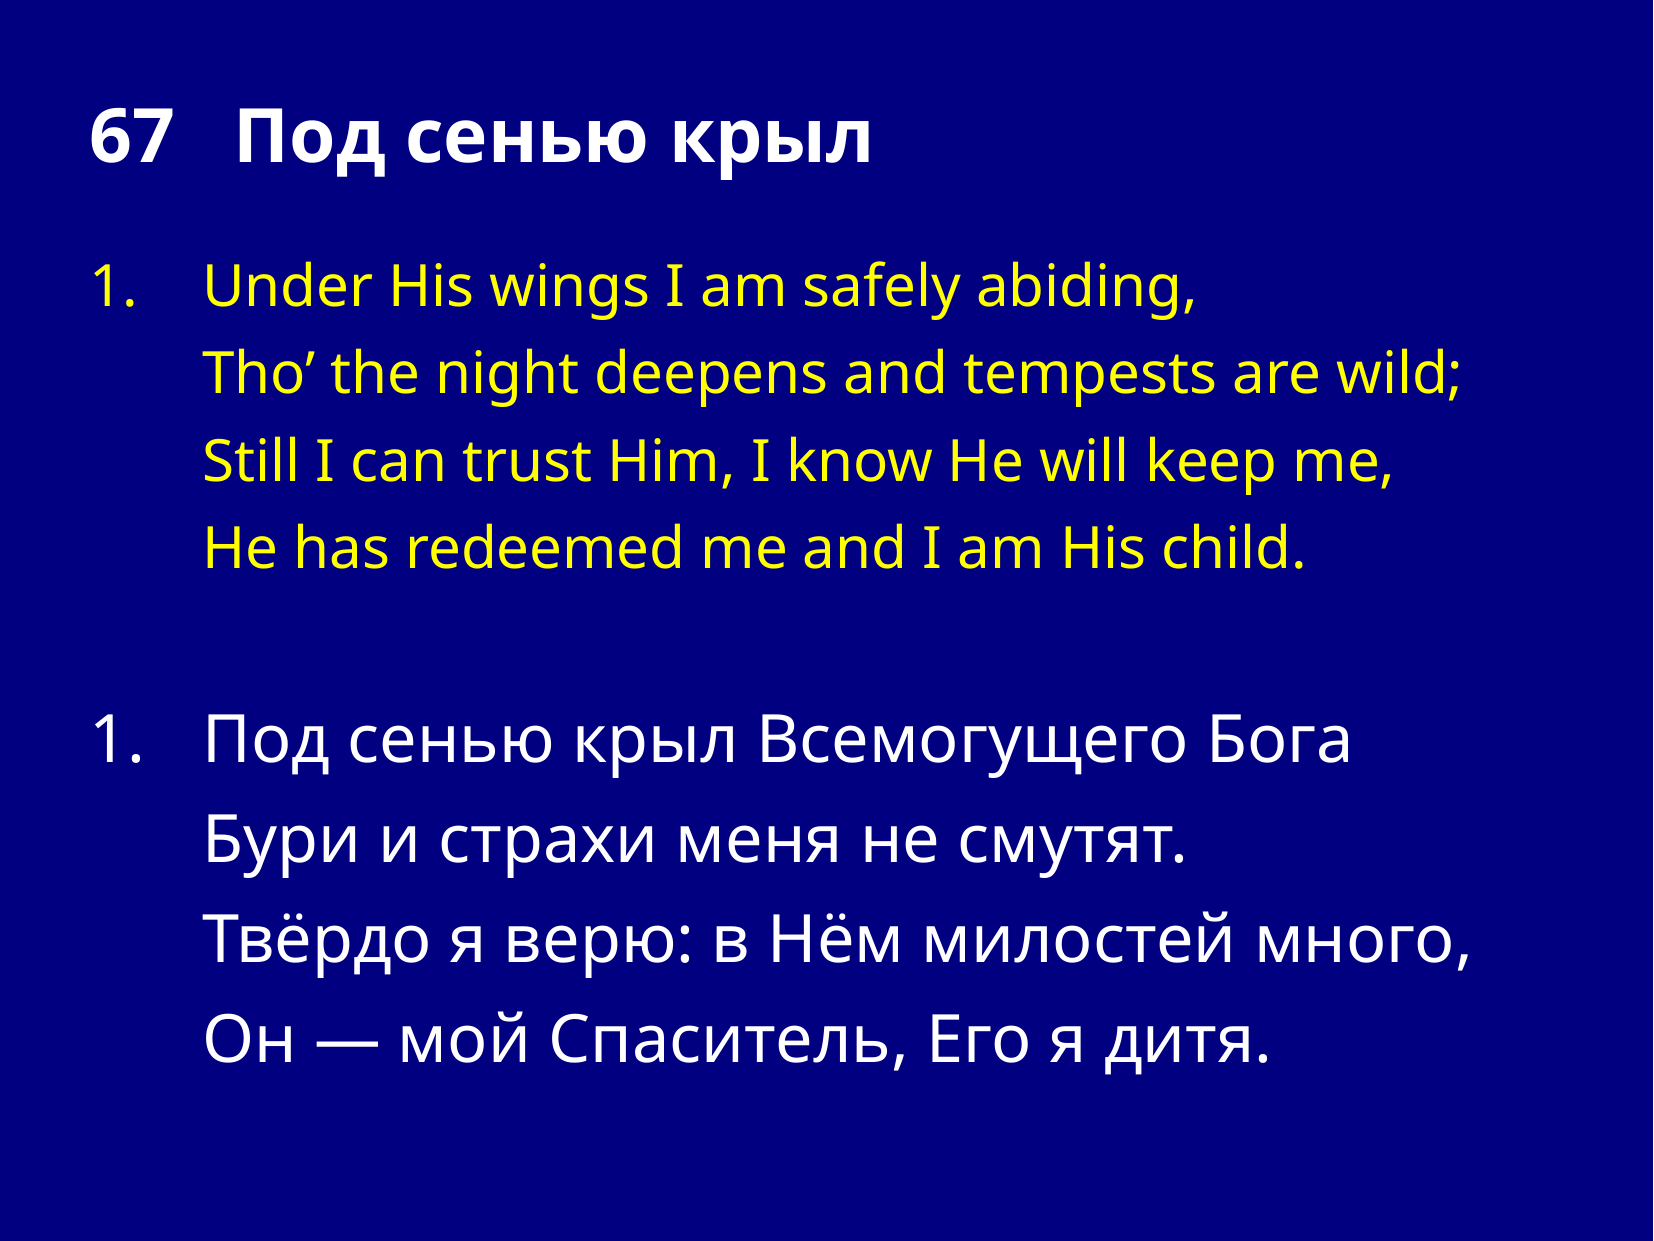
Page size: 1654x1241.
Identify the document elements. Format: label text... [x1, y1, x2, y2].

text_box 1. Под сенью крыл Всемогущего Бога Бури и страхи меня не смутят. Твёрдо я верю: в Нём милостей много, Он — мой Спаситель, Его я дитя. [75, 675, 1653, 1163]
text_box 1. Under His wings I am safely abiding, Tho’ the night deepens and tempests are wild; Still I can trust Him, I know He will keep me, He has redeemed me and I am His child. [75, 150, 1653, 638]
text_box 67 Под сенью крыл [75, 75, 1576, 188]
